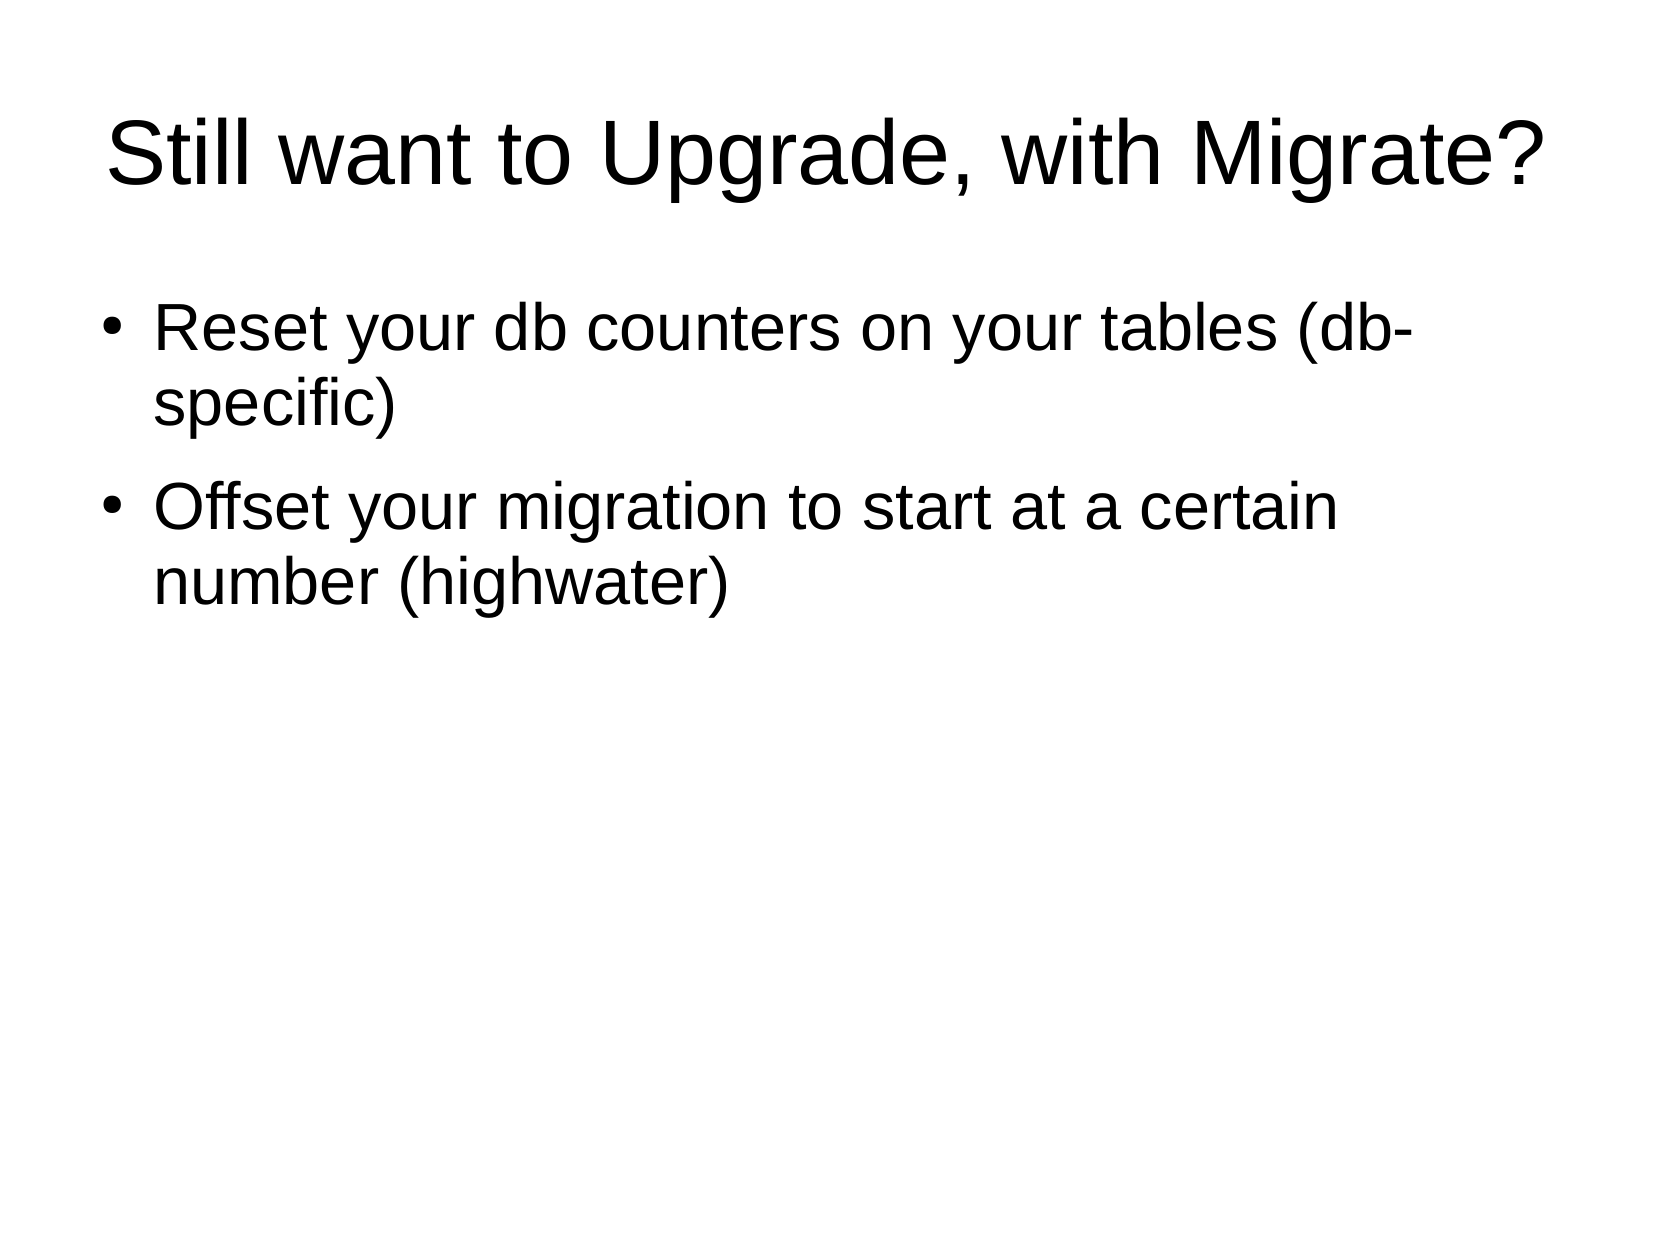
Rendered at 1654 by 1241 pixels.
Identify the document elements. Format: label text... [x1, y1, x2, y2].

list Reset your db counters on your tables (db-specific) Offset your migration to start at a certain number (highwater) [82, 290, 1538, 1010]
title Still want to Upgrade, with Migrate? [82, 49, 1571, 257]
